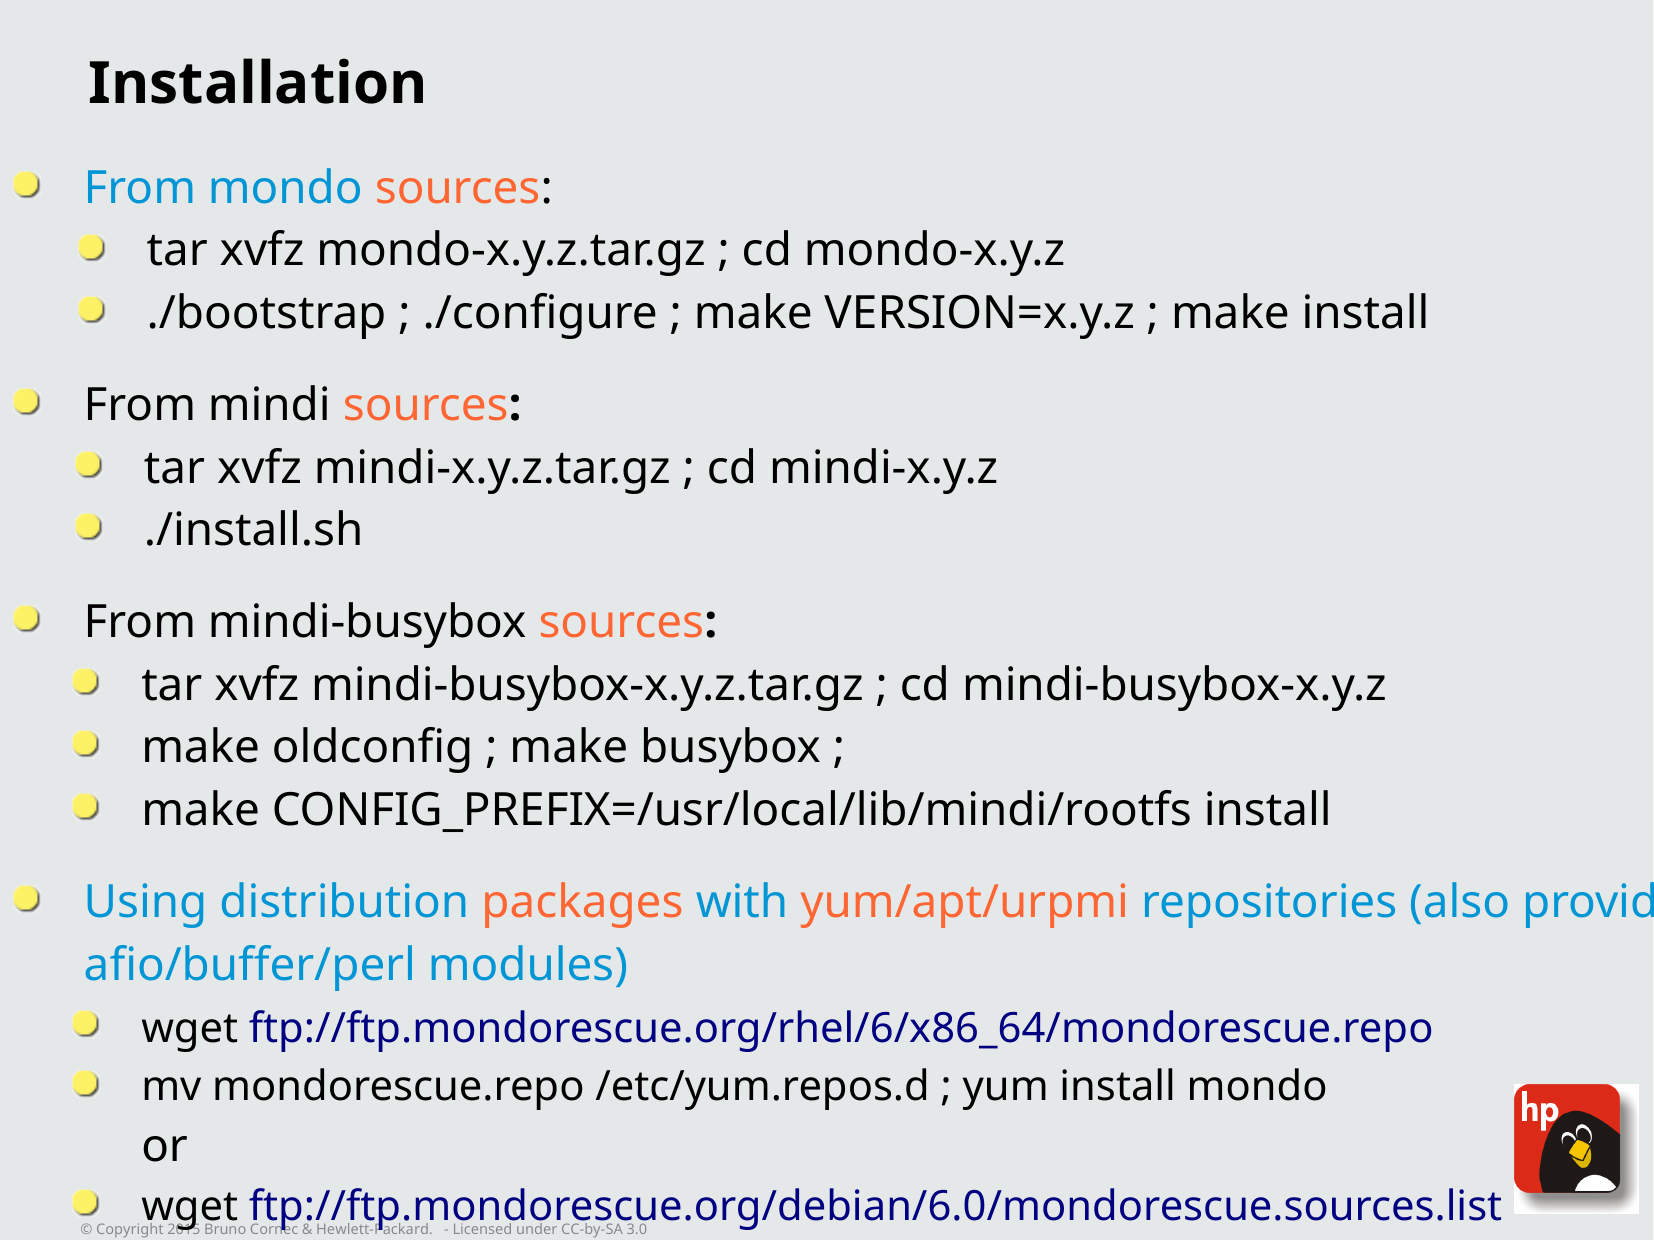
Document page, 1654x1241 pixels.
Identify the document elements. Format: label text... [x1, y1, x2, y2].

picture [1514, 1130, 1639, 1214]
picture [71, 1188, 102, 1219]
list From mondo sources: tar xvfz mondo-x.y.z.tar.gz ; cd mondo-x.y.z ./bootstrap ; ./configure ; make VERSION=x.y.z ; make install From mindi sources: tar xvfz mindi-x.y.z.tar.gz ; cd mindi-x.y.z ./install.sh From mindi-busybox sources: tar xvfz mindi-busybox-x.y.z.tar.gz ; cd mindi-busybox-x.y.z make oldconfig ; make busybox ; make CONFIG_PREFIX=/usr/local/lib/mindi/rootfs install Using distribution packages with yum/apt/urpmi repositories (also provides afio/buffer/perl modules) wget ftp://ftp.mondorescue.org/rhel/6/x86_64/mondorescue.repo mv mondorescue.repo /etc/yum.repos.d ; yum install mondo or wget ftp://ftp.mondorescue.org/debian/6.0/mondorescue.sources.list mv mondorescue.sources.list /etc/apt/sources.list.d ; apt-get install mondo [1, 154, 1654, 1130]
title Installation [88, 0, 1078, 188]
